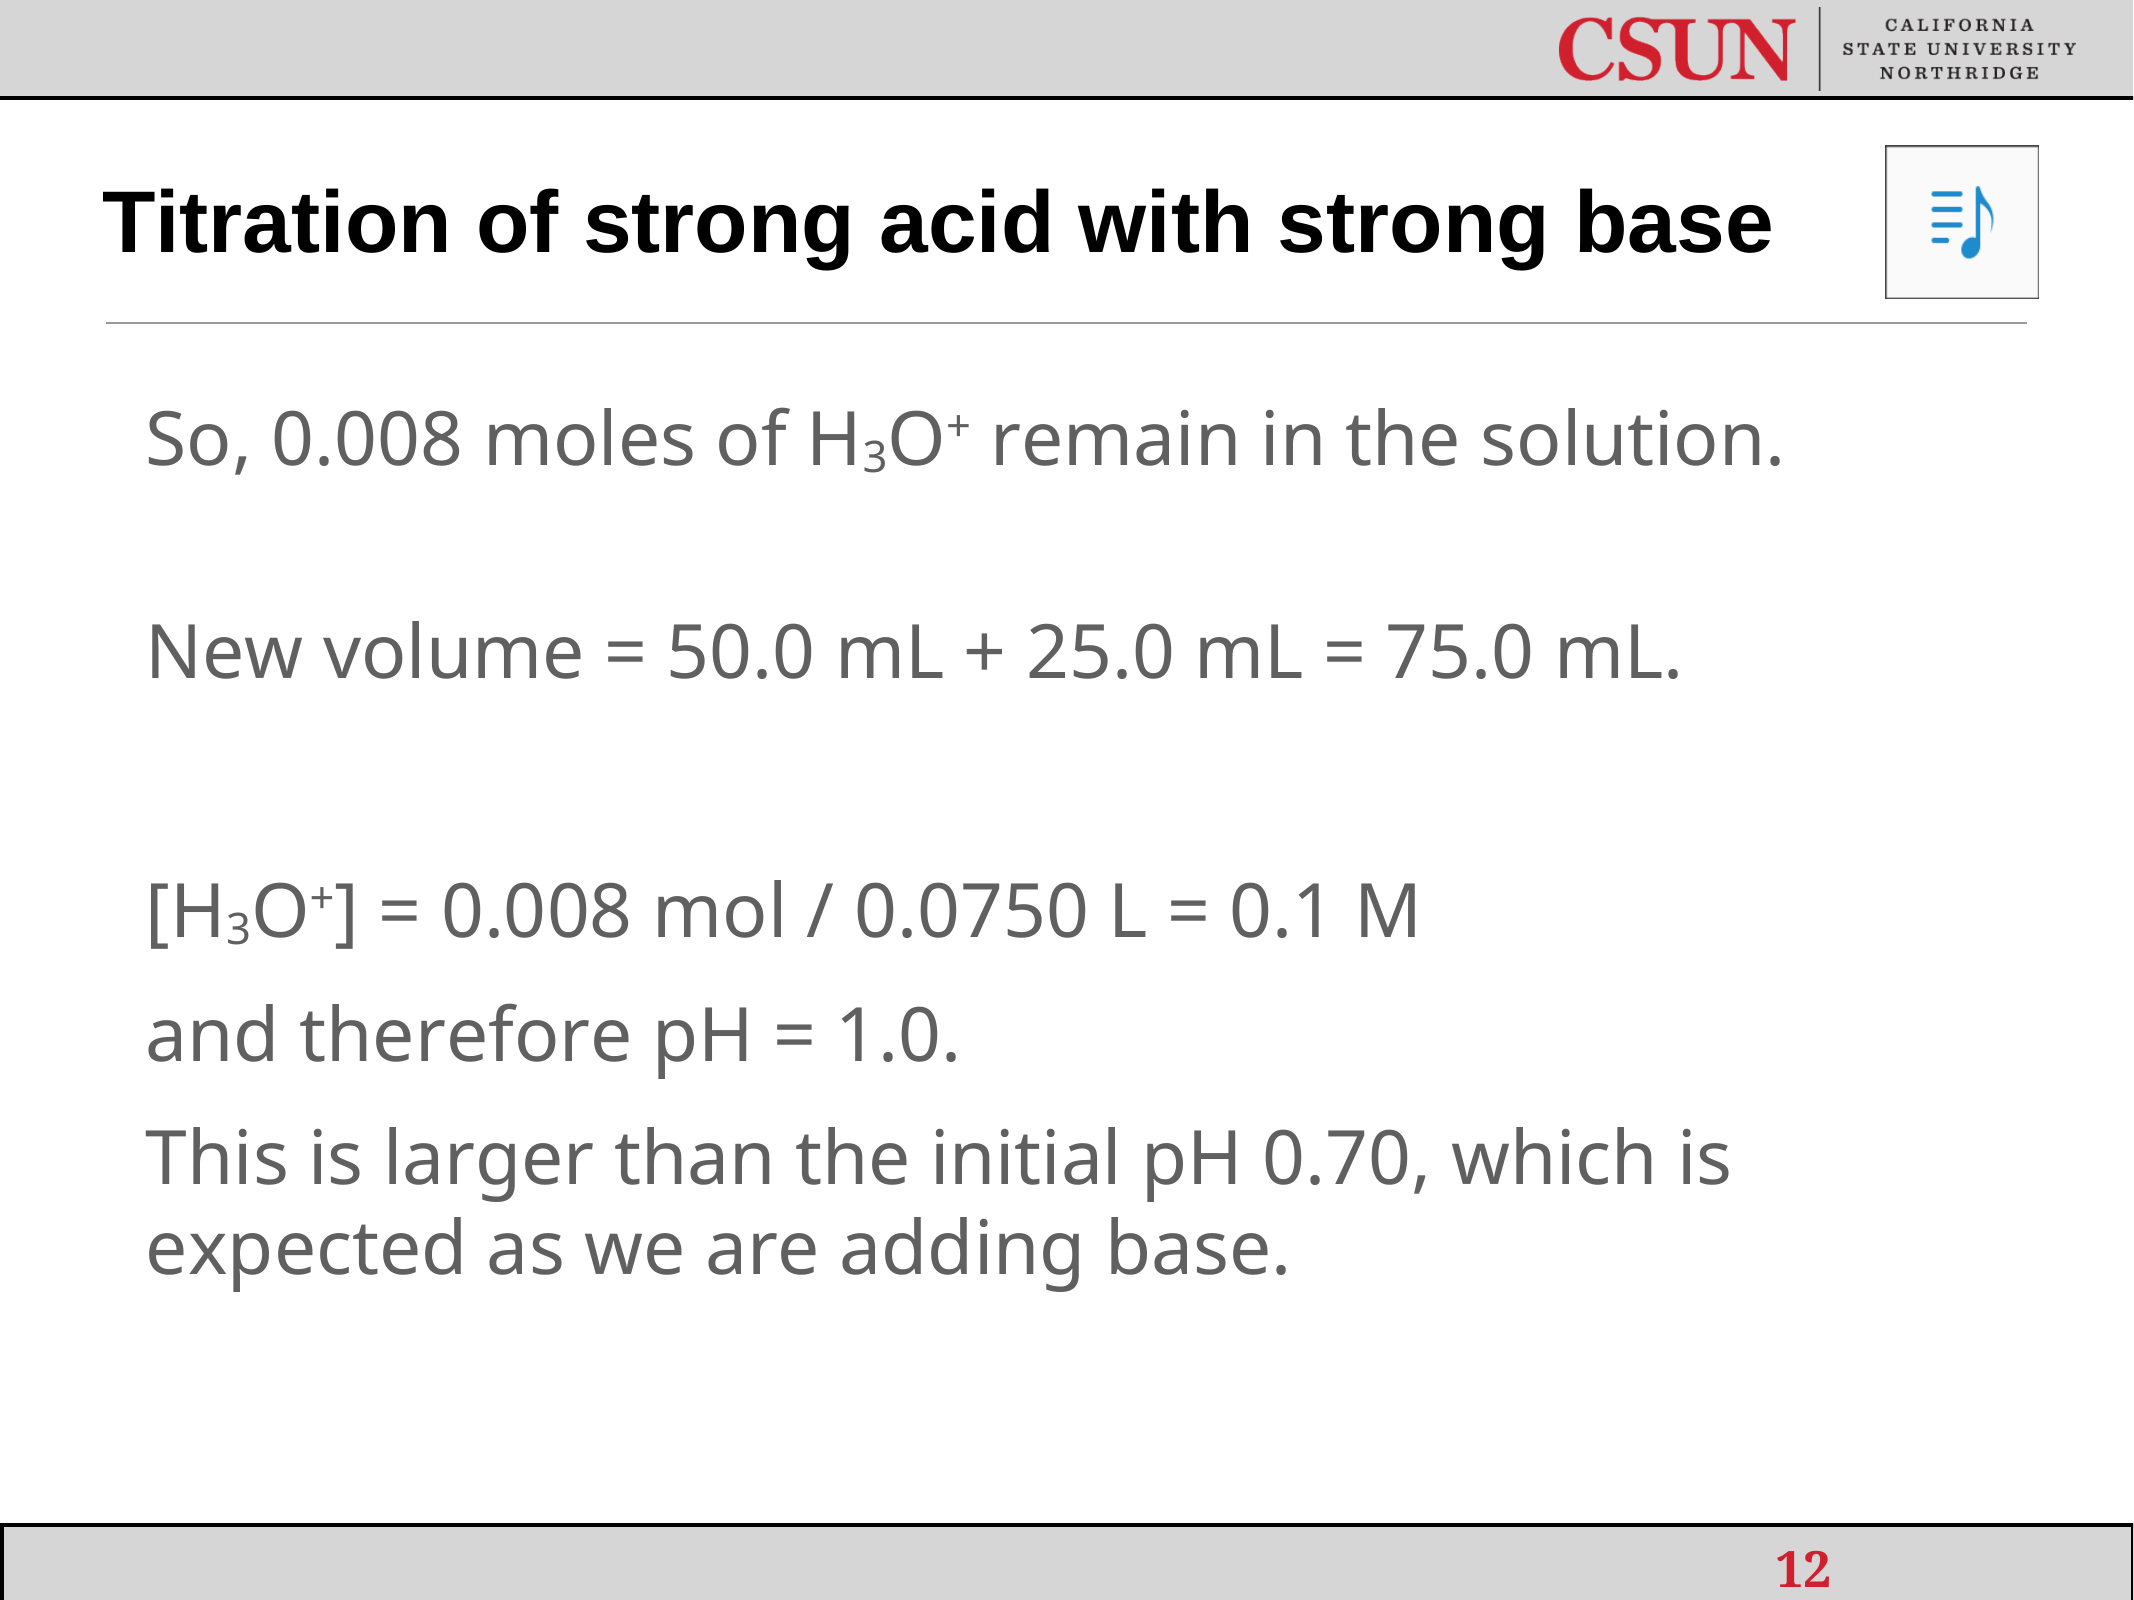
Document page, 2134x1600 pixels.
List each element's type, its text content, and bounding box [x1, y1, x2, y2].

title Titration of strong acid with strong base [93, 135, 2086, 279]
picture [1559, 7, 2076, 91]
text_box [1884, 144, 2041, 301]
list So, 0.008 moles of H3O+ remain in the solution. New volume = 50.0 mL + 25.0 mL = 75.0 mL. [H3O+] = 0.008 mol / 0.0750 L = 0.1 M and therefore pH = 1.0. This is larger than the initial pH 0.70, which is expected as we are adding base. [93, 382, 2040, 1479]
